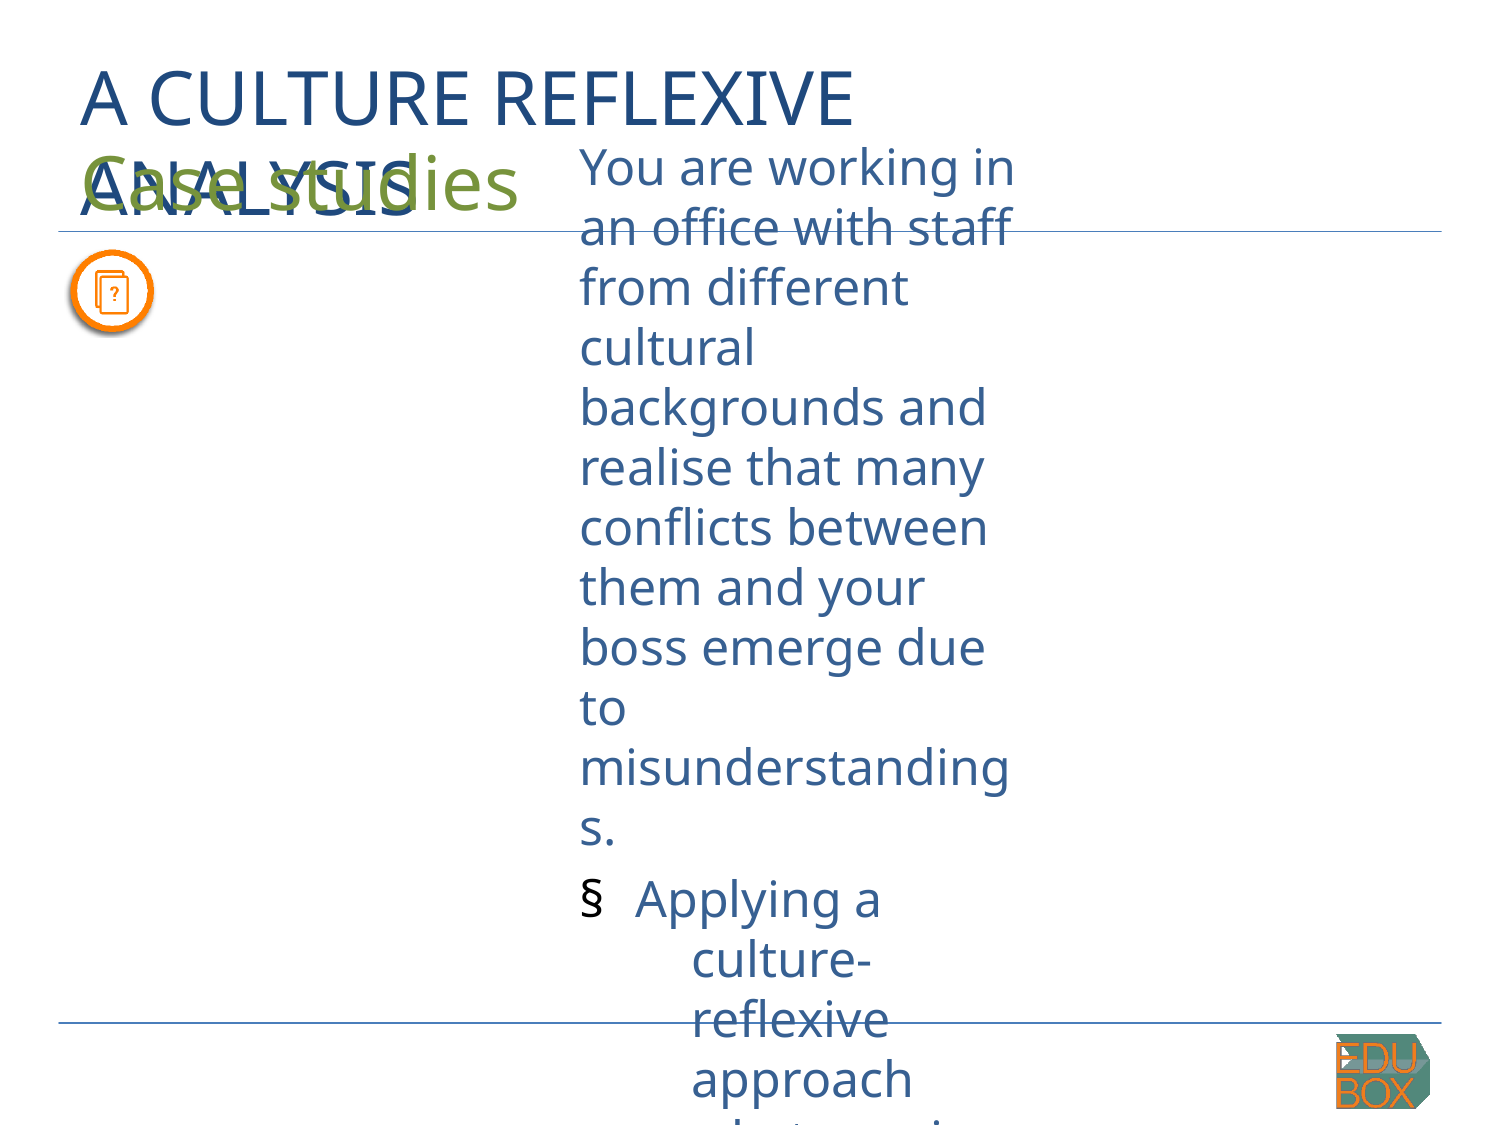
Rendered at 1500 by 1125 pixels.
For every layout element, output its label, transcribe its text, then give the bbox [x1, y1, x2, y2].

list Case studies [64, 127, 1040, 247]
list You are working in an office with staff from different cultural backgrounds and realise that many conflicts between them and your boss emerge due to misunderstandings. Applying a culture-reflexive approach what requires attention and why? What would you want to know from the staff in order to develop a common understanding? [159, 255, 1412, 988]
title A CULTURE REFLEXIVE ANALYSIS [64, 42, 1412, 153]
picture [1328, 1028, 1437, 1114]
picture [64, 243, 160, 339]
